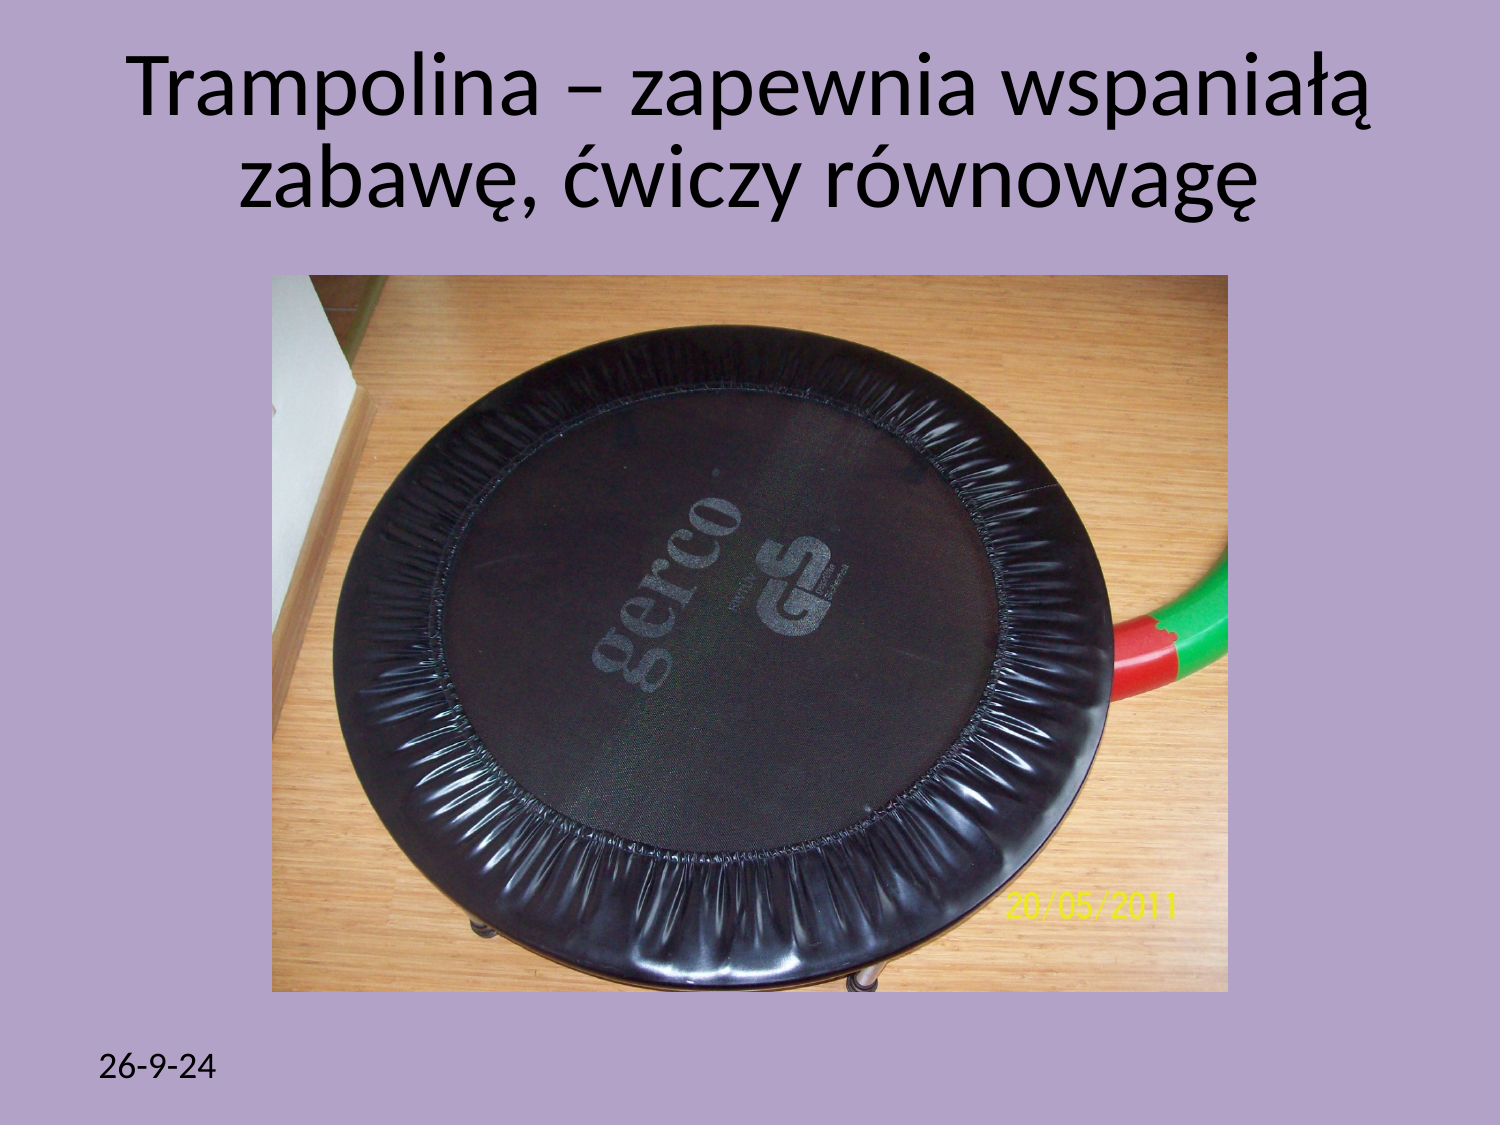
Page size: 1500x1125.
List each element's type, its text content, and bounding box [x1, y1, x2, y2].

picture [272, 275, 1228, 992]
title Trampolina – zapewnia wspaniałą zabawę, ćwiczy równowagę [75, 45, 1425, 233]
